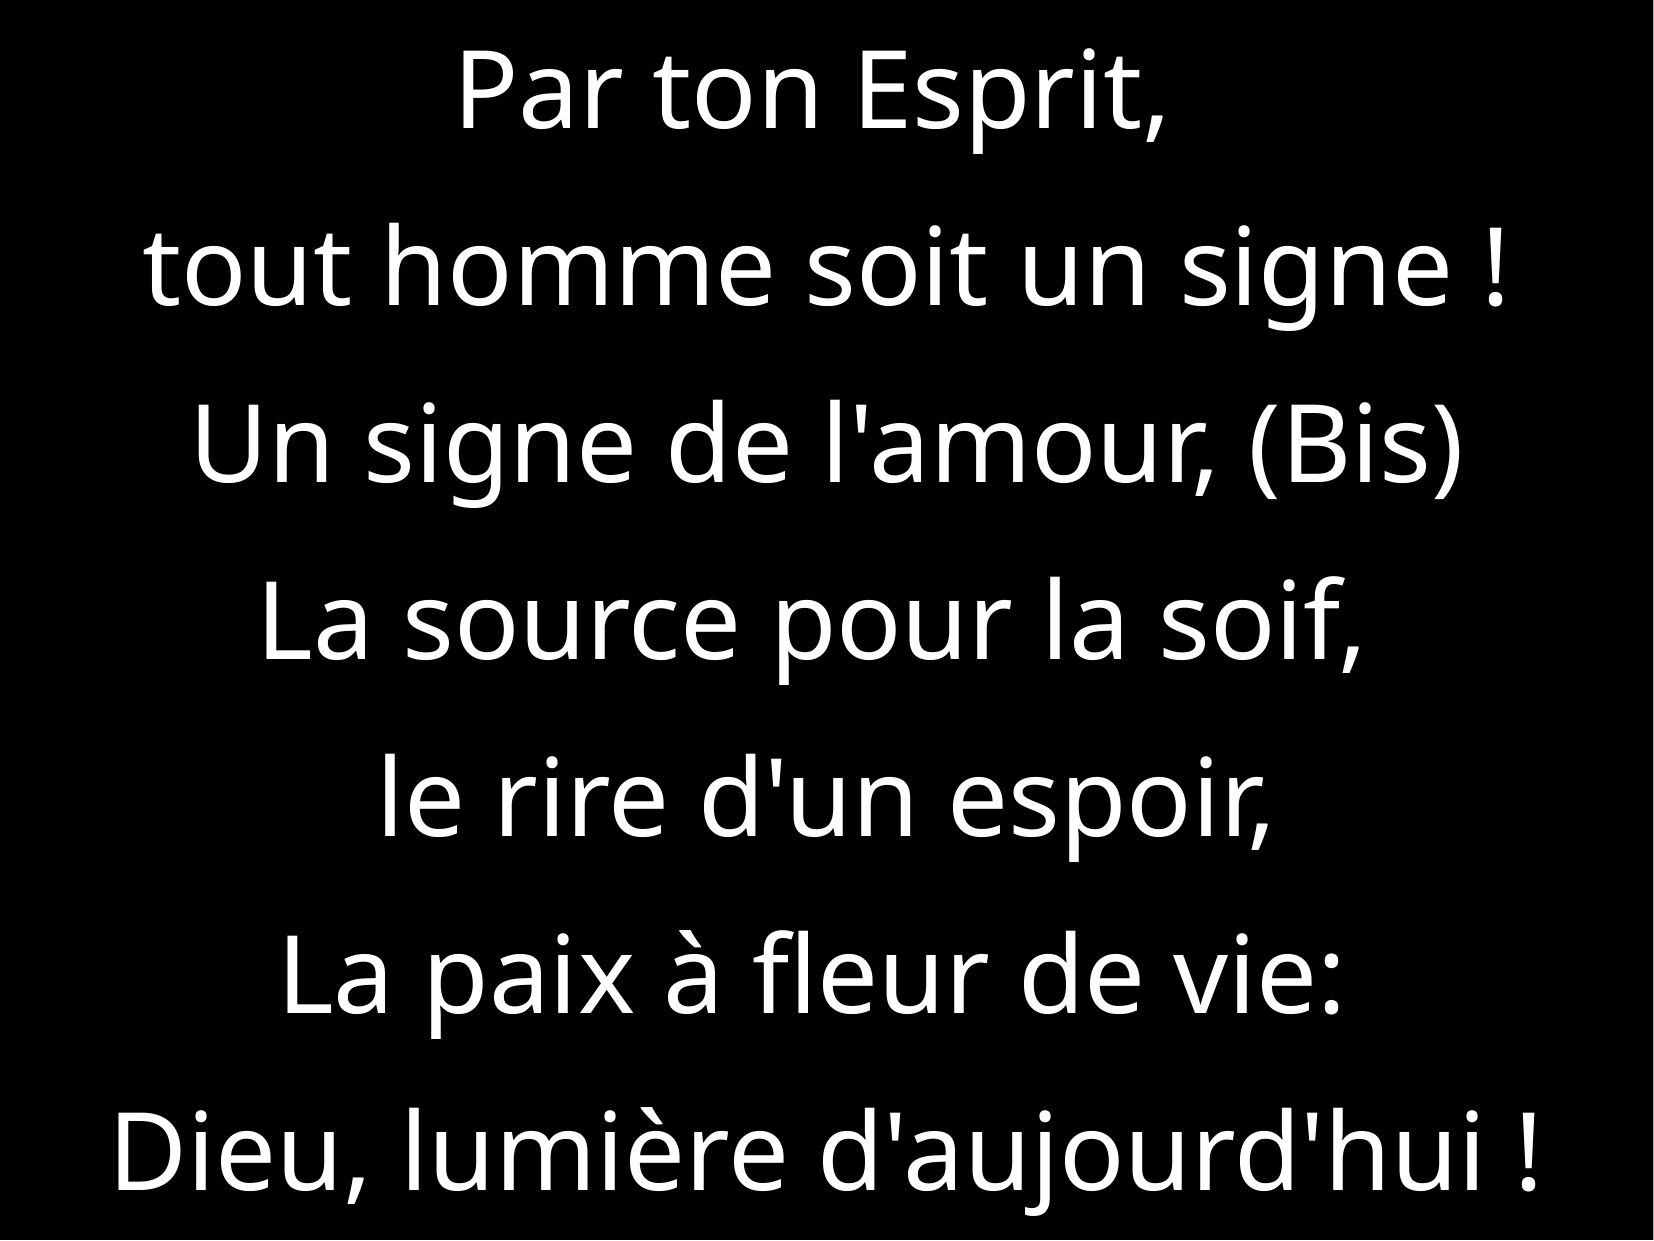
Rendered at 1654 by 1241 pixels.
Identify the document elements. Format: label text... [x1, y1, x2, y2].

list Par ton Esprit, tout homme soit un signe ! Un signe de l'amour, (Bis) La source pour la soif, le rire d'un espoir, La paix à fleur de vie: Dieu, lumière d'aujourd'hui ! [0, 12, 1654, 1241]
